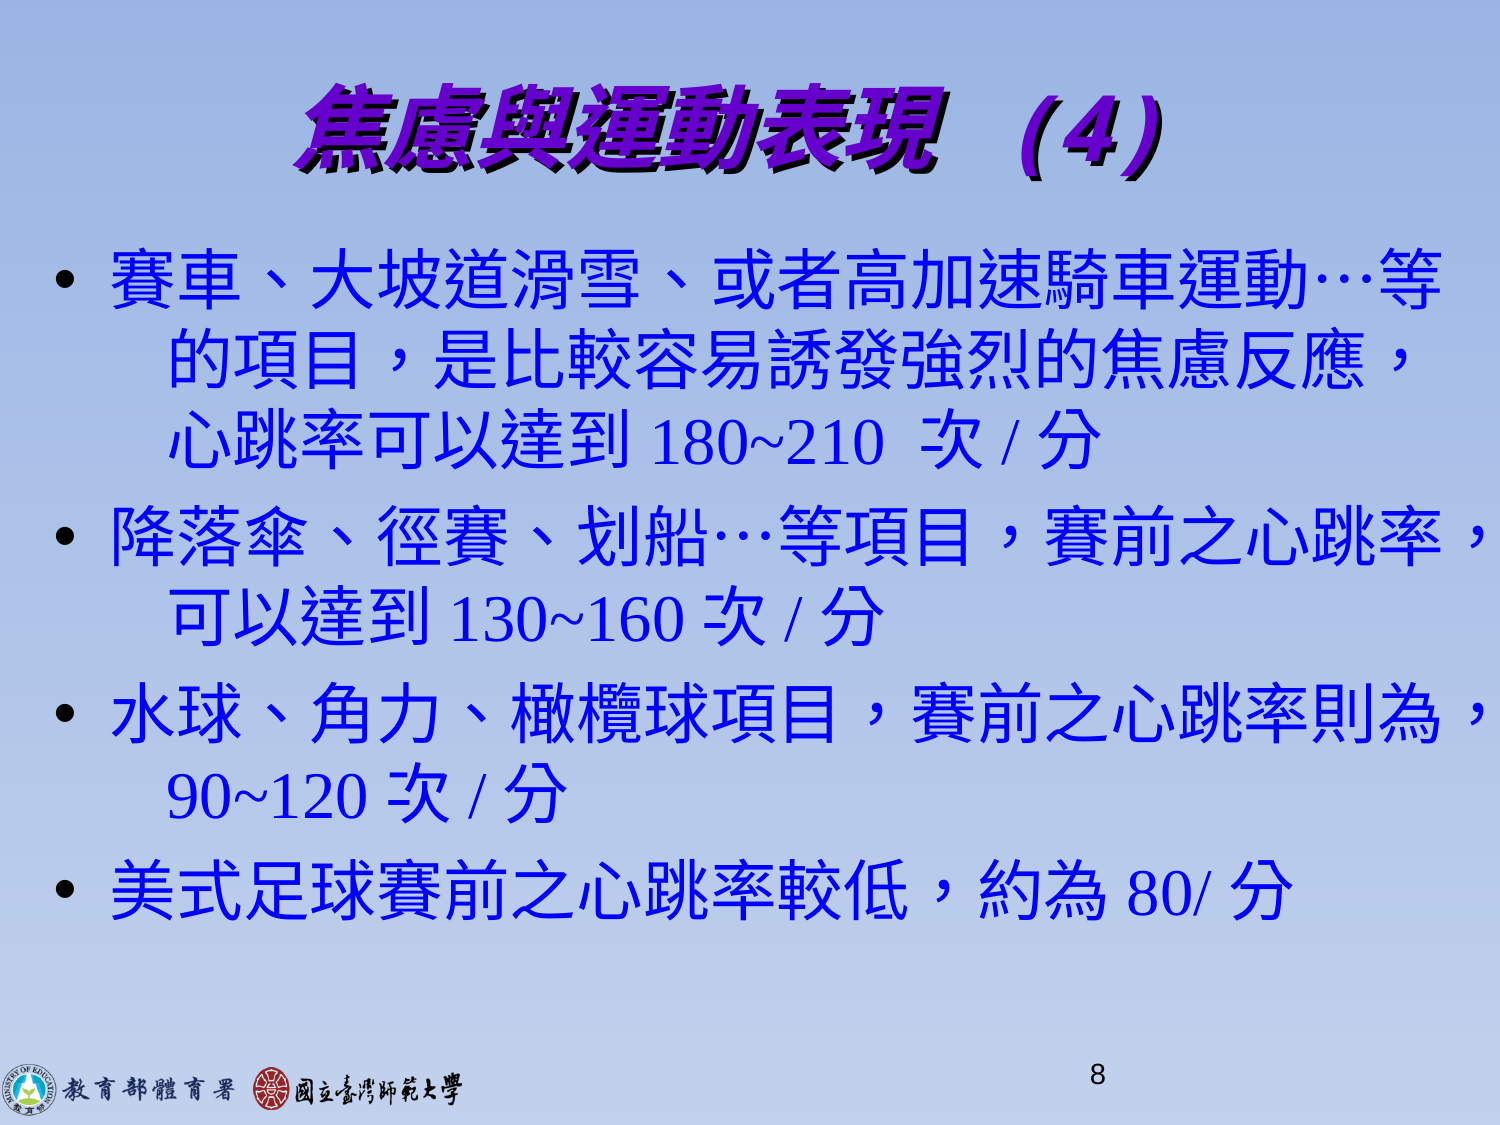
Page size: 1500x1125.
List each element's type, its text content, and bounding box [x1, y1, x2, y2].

text_box 焦慮與運動表現 (4) [5, 61, 1500, 171]
text_box 8 [1074, 1042, 1426, 1103]
list 賽車、大坡道滑雪、或者高加速騎車運動…等的項目，是比較容易誘發強烈的焦慮反應，心跳率可以達到180~210 次/分 降落傘、徑賽、划船…等項目，賽前之心跳率，可以達到130~160次/分 水球、角力、橄欖球項目，賽前之心跳率則為，90~120次/分 美式足球賽前之心跳率較低，約為80/分 [38, 230, 1464, 1005]
